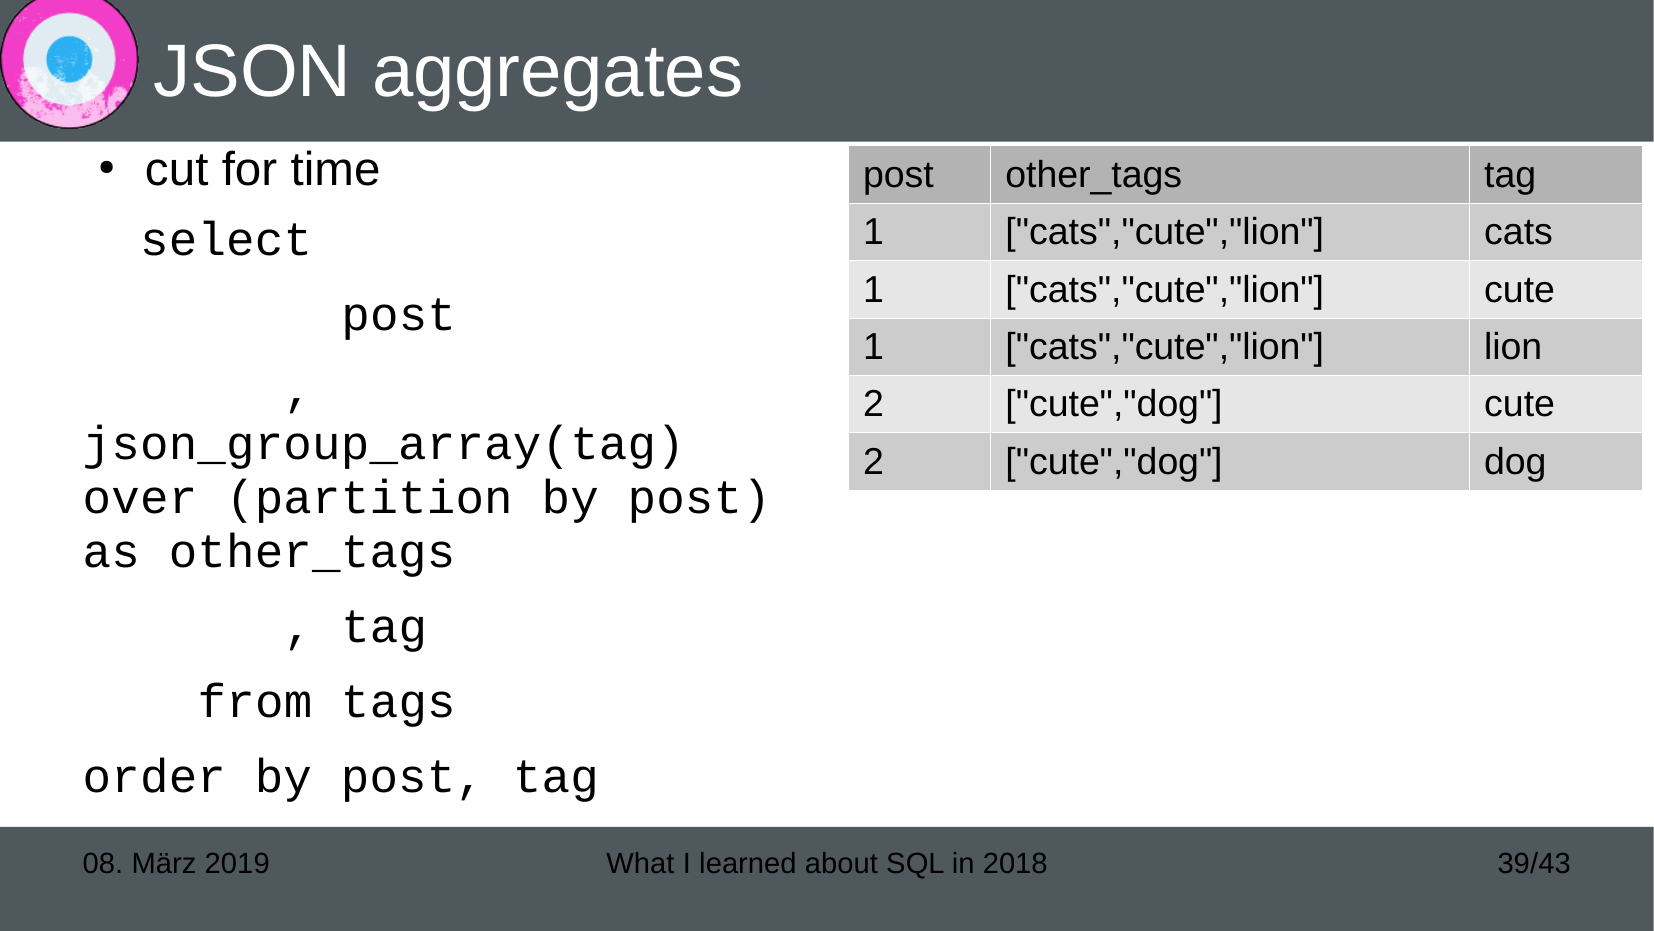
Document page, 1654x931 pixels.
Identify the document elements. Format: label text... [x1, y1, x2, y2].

table_cell ["cats","cute","lion"] [991, 319, 1469, 375]
table_cell 2 [849, 376, 990, 432]
table_cell ["cats","cute","lion"] [991, 261, 1469, 318]
table_cell cats [1470, 204, 1642, 260]
table_header other_tags [991, 146, 1469, 203]
title JSON aggregates [153, 5, 1654, 136]
table_cell ["cats","cute","lion"] [991, 204, 1469, 260]
table_cell ["cute","dog"] [991, 376, 1469, 432]
picture [0, 0, 228, 148]
table_cell 1 [849, 204, 990, 260]
table_cell 1 [849, 319, 990, 375]
list cut for time select post , json_group_array(tag) over (partition by post) as other_tags , tag from tags order by post, tag [82, 141, 809, 815]
table_header post [849, 146, 990, 203]
table_cell dog [1470, 433, 1642, 490]
table_cell lion [1470, 319, 1642, 375]
table_cell ["cute","dog"] [991, 433, 1469, 490]
table_cell 2 [849, 433, 990, 490]
table_cell cute [1470, 261, 1642, 318]
table_cell cute [1470, 376, 1642, 432]
table_header tag [1470, 146, 1642, 203]
table_cell 1 [849, 261, 990, 318]
